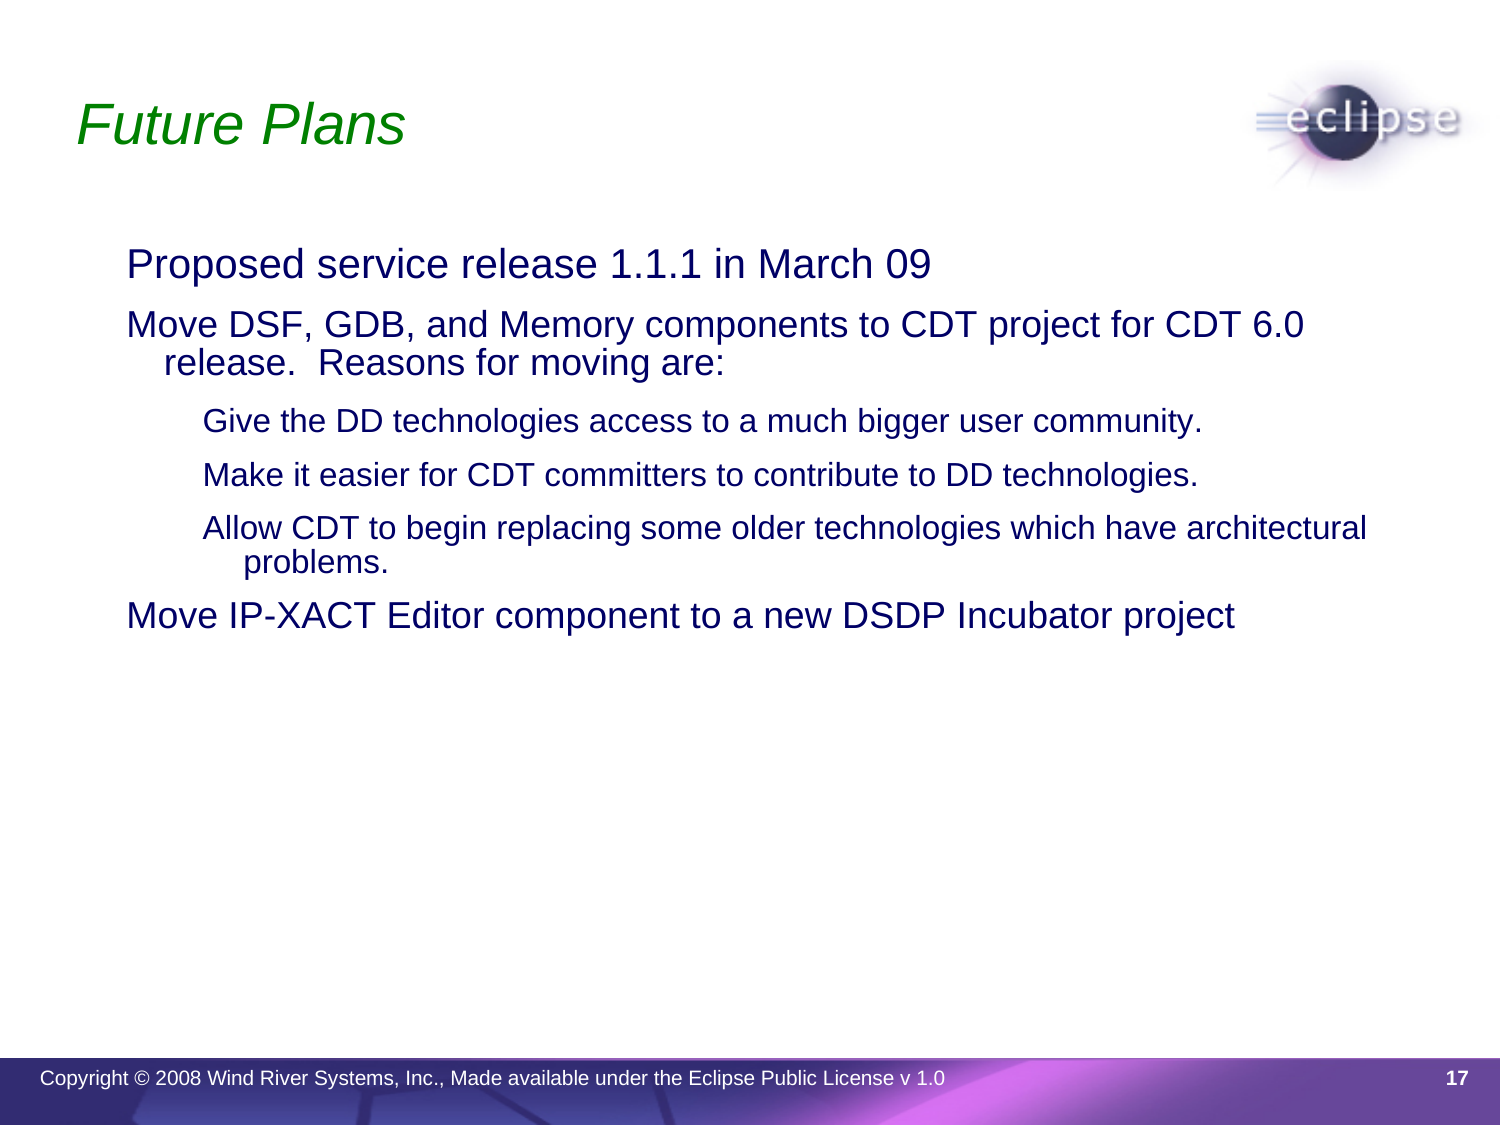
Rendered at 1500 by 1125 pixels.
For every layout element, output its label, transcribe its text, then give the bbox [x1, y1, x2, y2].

title Future Plans [26, 90, 1223, 171]
list Proposed service release 1.1.1 in March 09 Move DSF, GDB, and Memory components to CDT project for CDT 6.0 release. Reasons for moving are: Give the DD technologies access to a much bigger user community. Make it easier for CDT committers to contribute to DD technologies. Allow CDT to begin replacing some older technologies which have architectural problems. Move IP-XACT Editor component to a new DSDP Incubator project [111, 237, 1388, 929]
picture [0, 1058, 1500, 1125]
picture [1222, 60, 1500, 191]
text_box <number> [1133, 1059, 1484, 1100]
